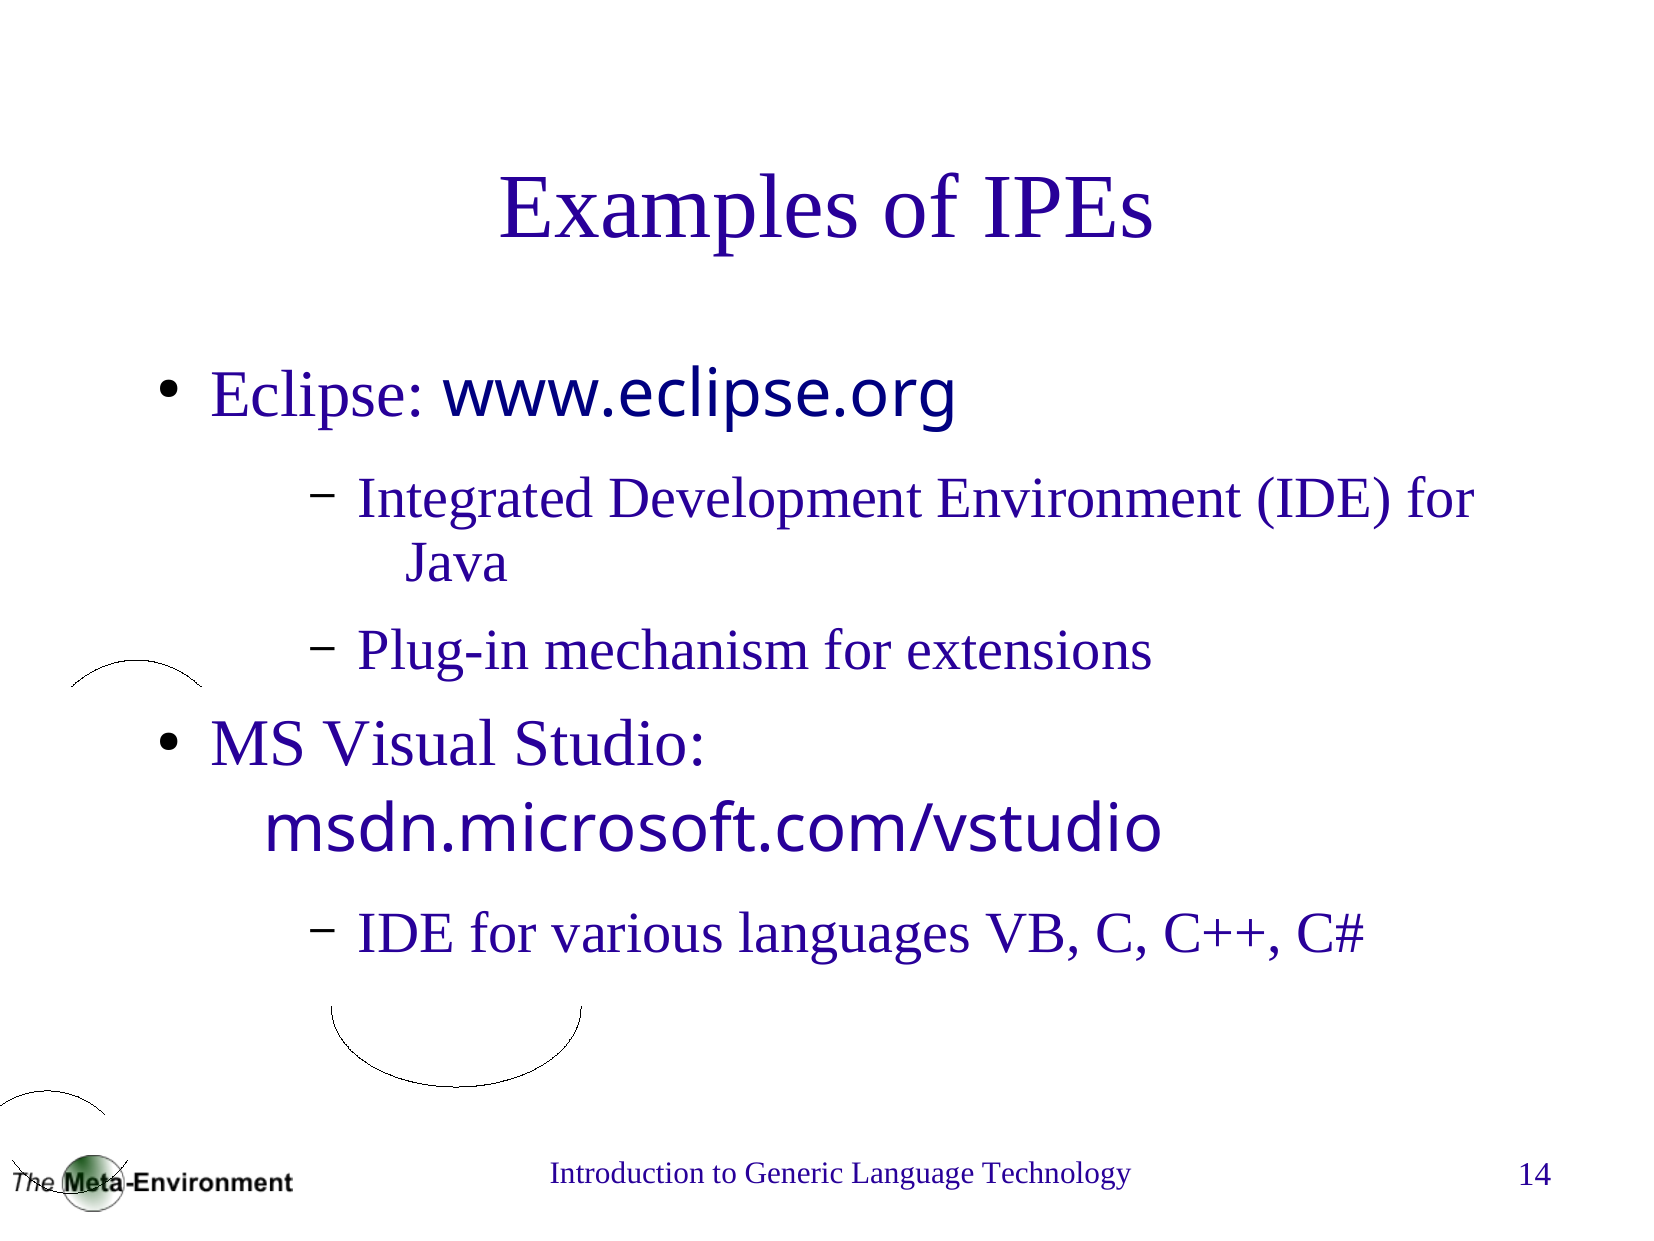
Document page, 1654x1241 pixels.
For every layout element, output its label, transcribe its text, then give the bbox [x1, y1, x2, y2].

picture [13, 1155, 293, 1212]
title Examples of IPEs [121, 102, 1534, 311]
list Eclipse: www.eclipse.org Integrated Development Environment (IDE) for Java Plug-in mechanism for extensions MS Visual Studio: msdn.microsoft.com/vstudio IDE for various languages VB, C, C++, C# [121, 344, 1534, 1127]
